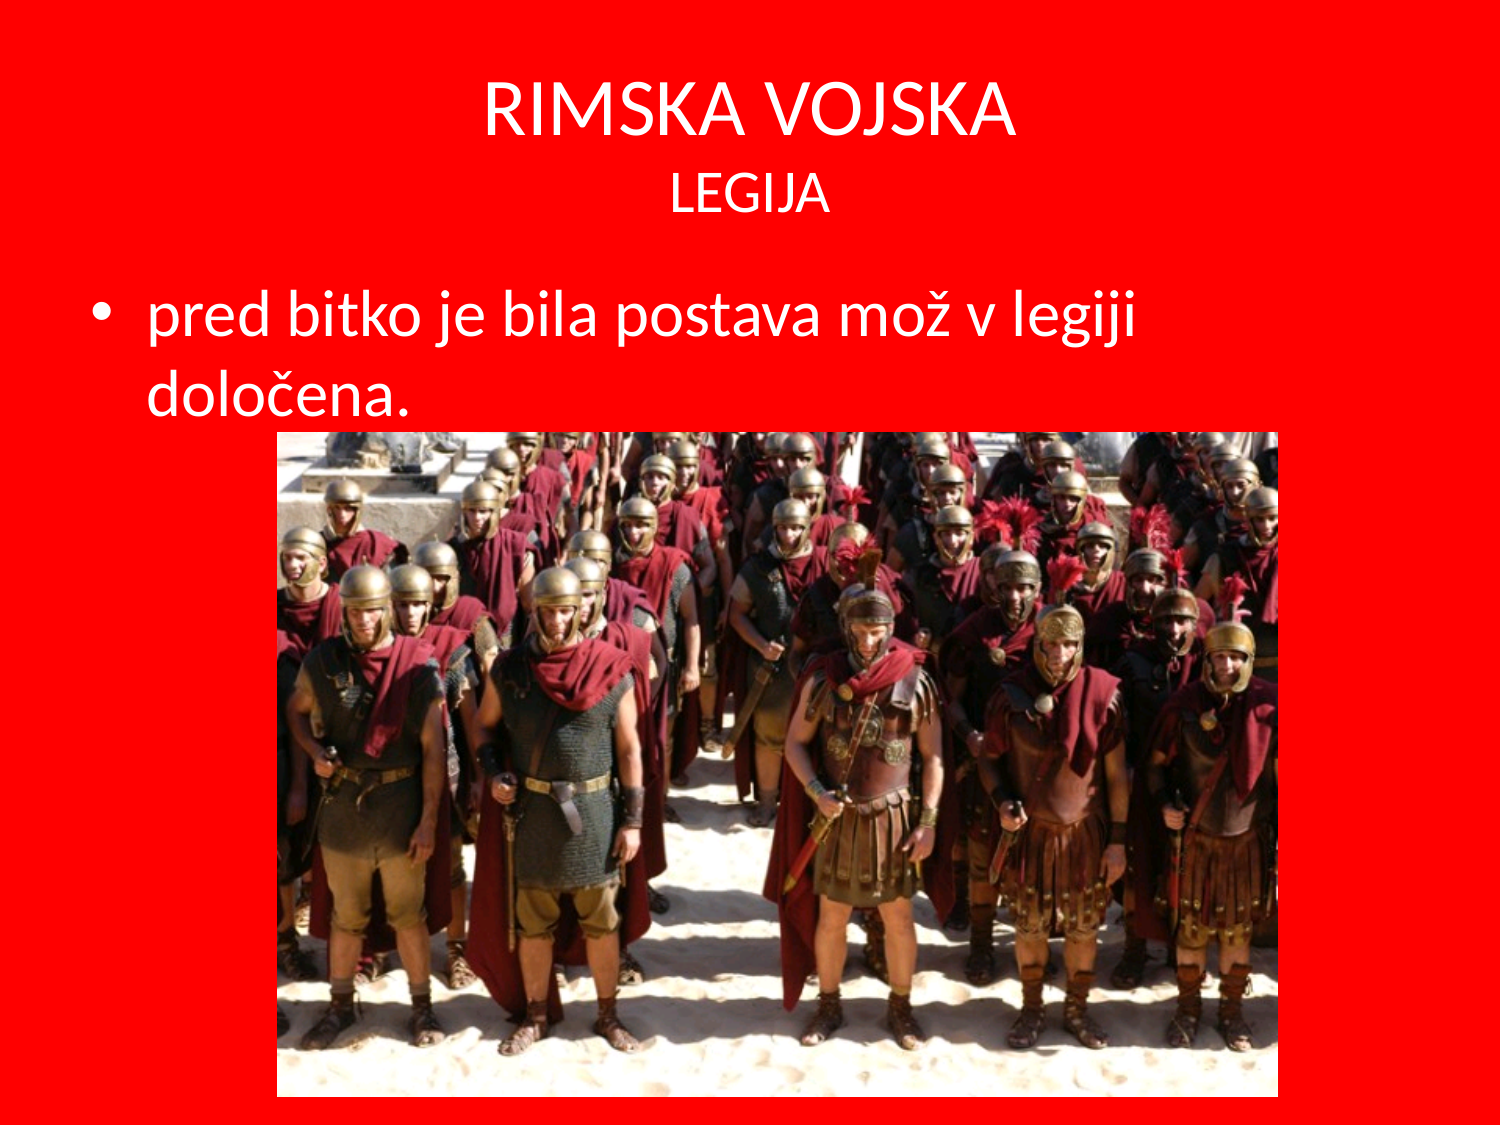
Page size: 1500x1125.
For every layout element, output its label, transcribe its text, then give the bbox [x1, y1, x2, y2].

list pred bitko je bila postava mož v legiji določena. [75, 262, 1425, 1005]
picture [277, 432, 1278, 1097]
title RIMSKA VOJSKA LEGIJA [75, 45, 1425, 233]
